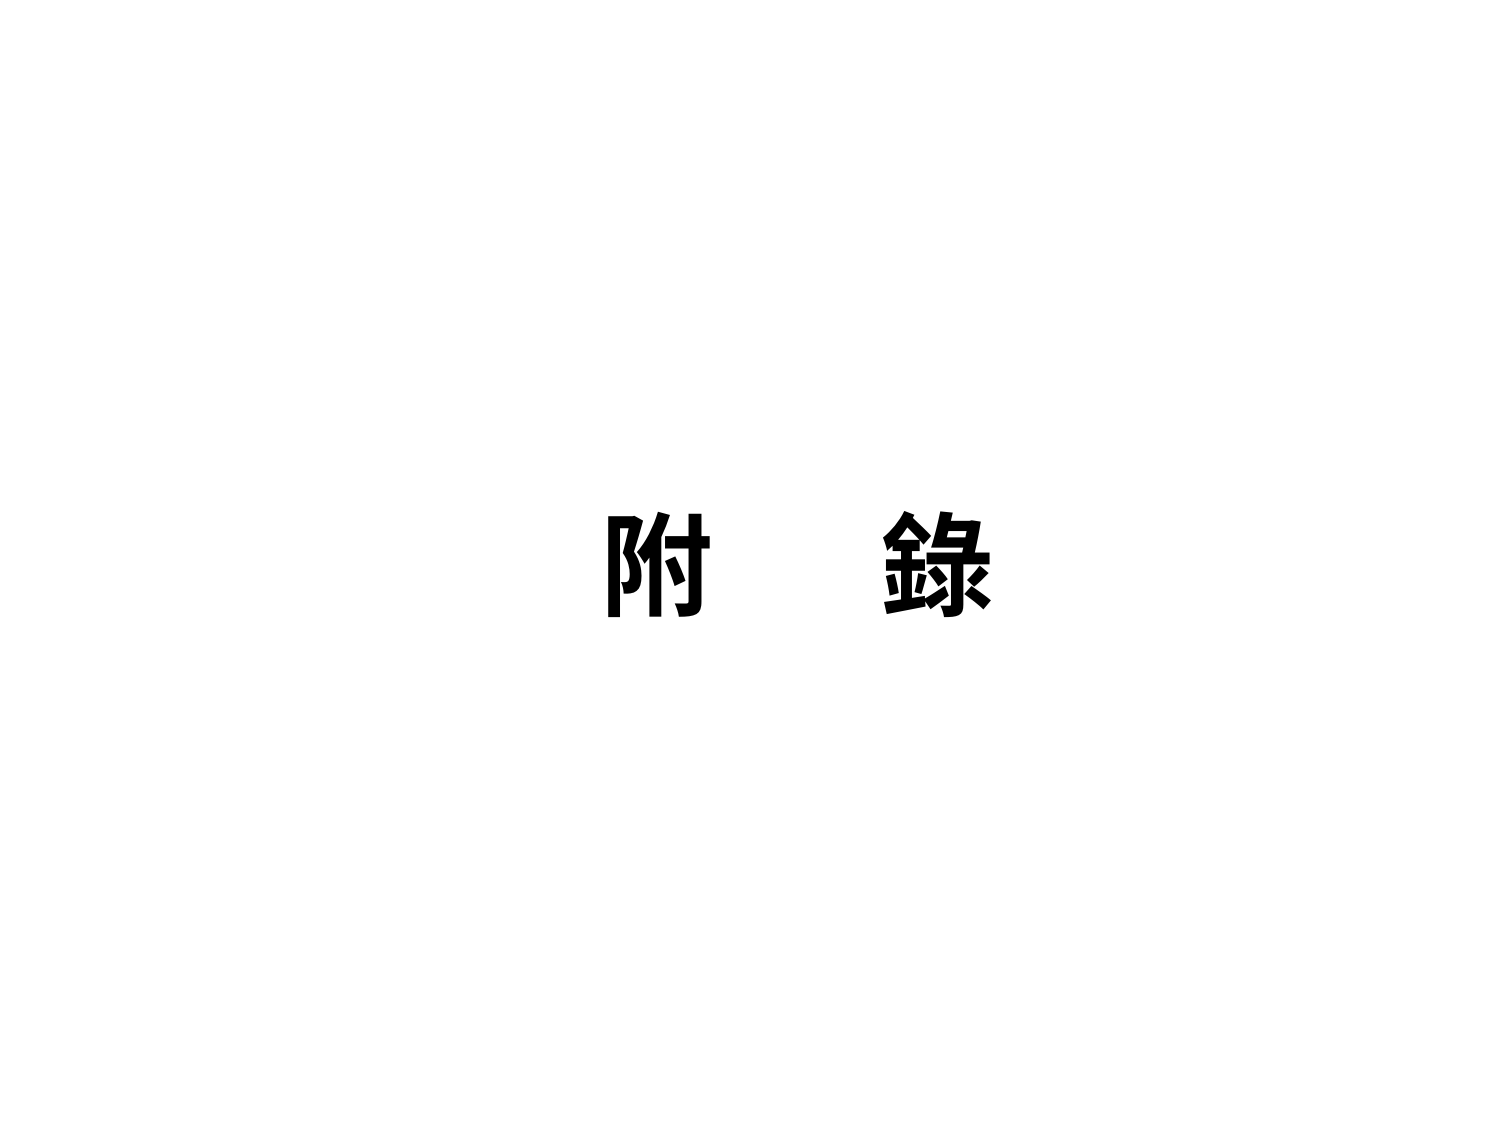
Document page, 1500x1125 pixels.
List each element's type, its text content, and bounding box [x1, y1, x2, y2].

text_box 附 錄 [442, 465, 1153, 660]
